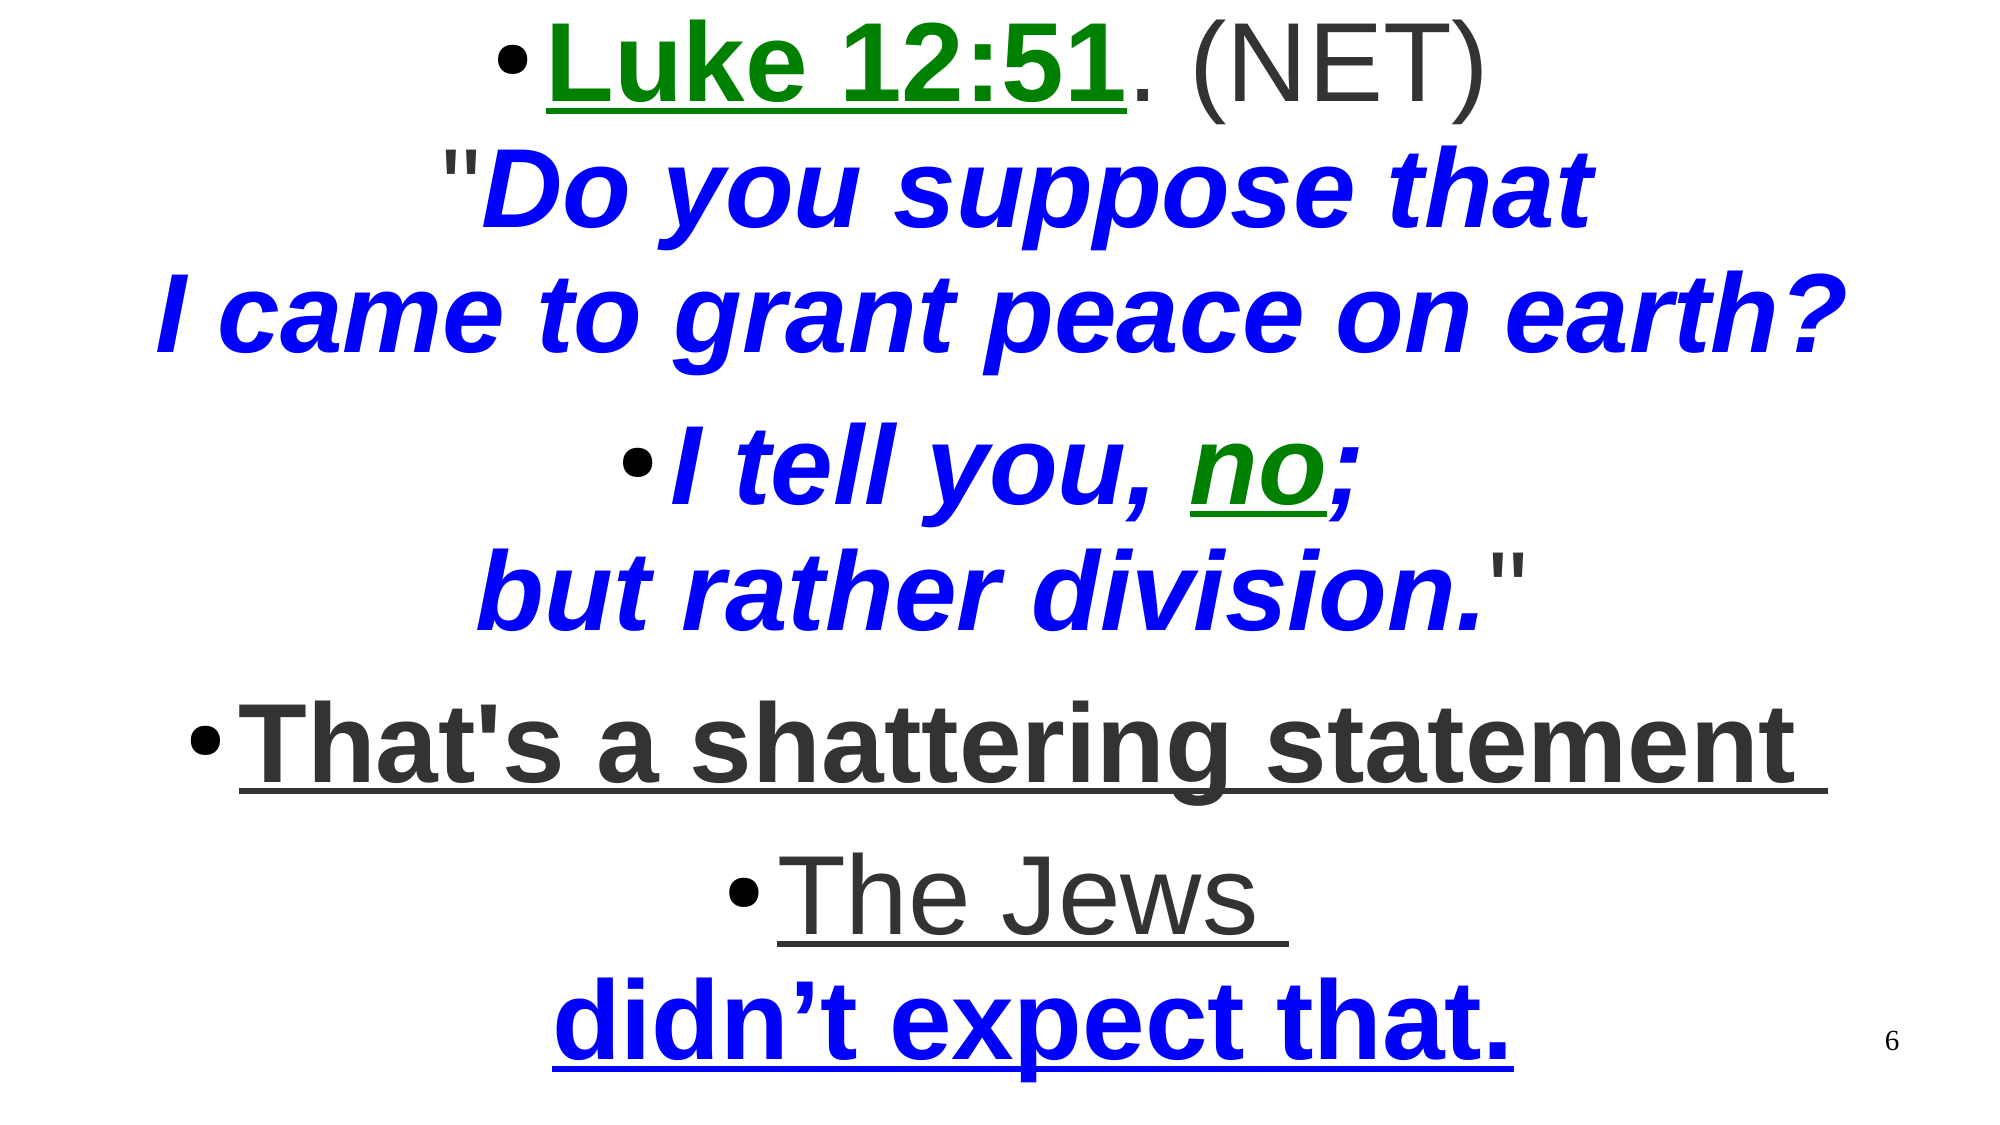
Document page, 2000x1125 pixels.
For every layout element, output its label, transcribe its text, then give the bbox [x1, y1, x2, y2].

list Luke 12:51. (NET) "Do you suppose that I came to grant peace on earth? I tell you, no; but rather division." That's a shattering statement The Jews didn’t expect that. [0, 0, 1996, 1123]
